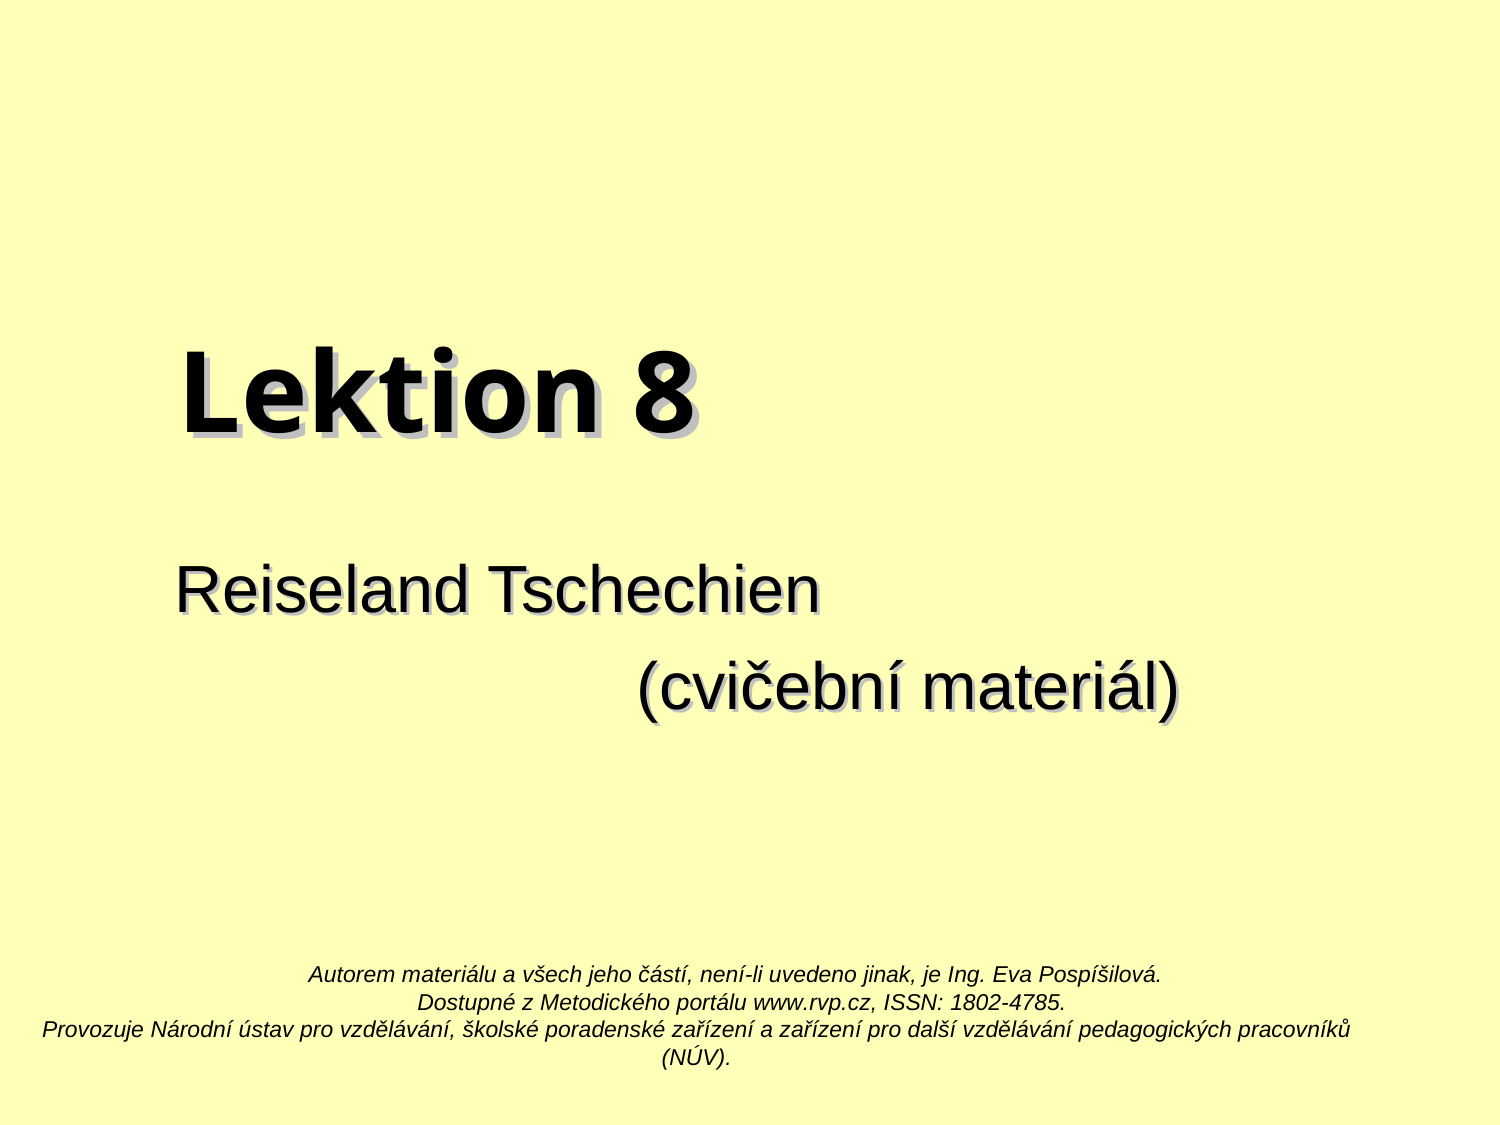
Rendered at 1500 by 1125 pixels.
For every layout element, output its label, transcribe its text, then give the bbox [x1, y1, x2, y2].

title Lektion 8 [162, 312, 1438, 598]
text_box Autorem materiálu a všech jeho částí, není-li uvedeno jinak, je Ing. Eva Pospíšilová. Dostupné z Metodického portálu www.rvp.cz, ISSN: 1802-4785. Provozuje Národní ústav pro vzdělávání, školské poradenské zařízení a zařízení pro další vzdělávání pedagogických pracovníků (NÚV). [0, 952, 1394, 1078]
text_box Reiseland Tschechien (cvičební materiál) [159, 538, 1272, 827]
